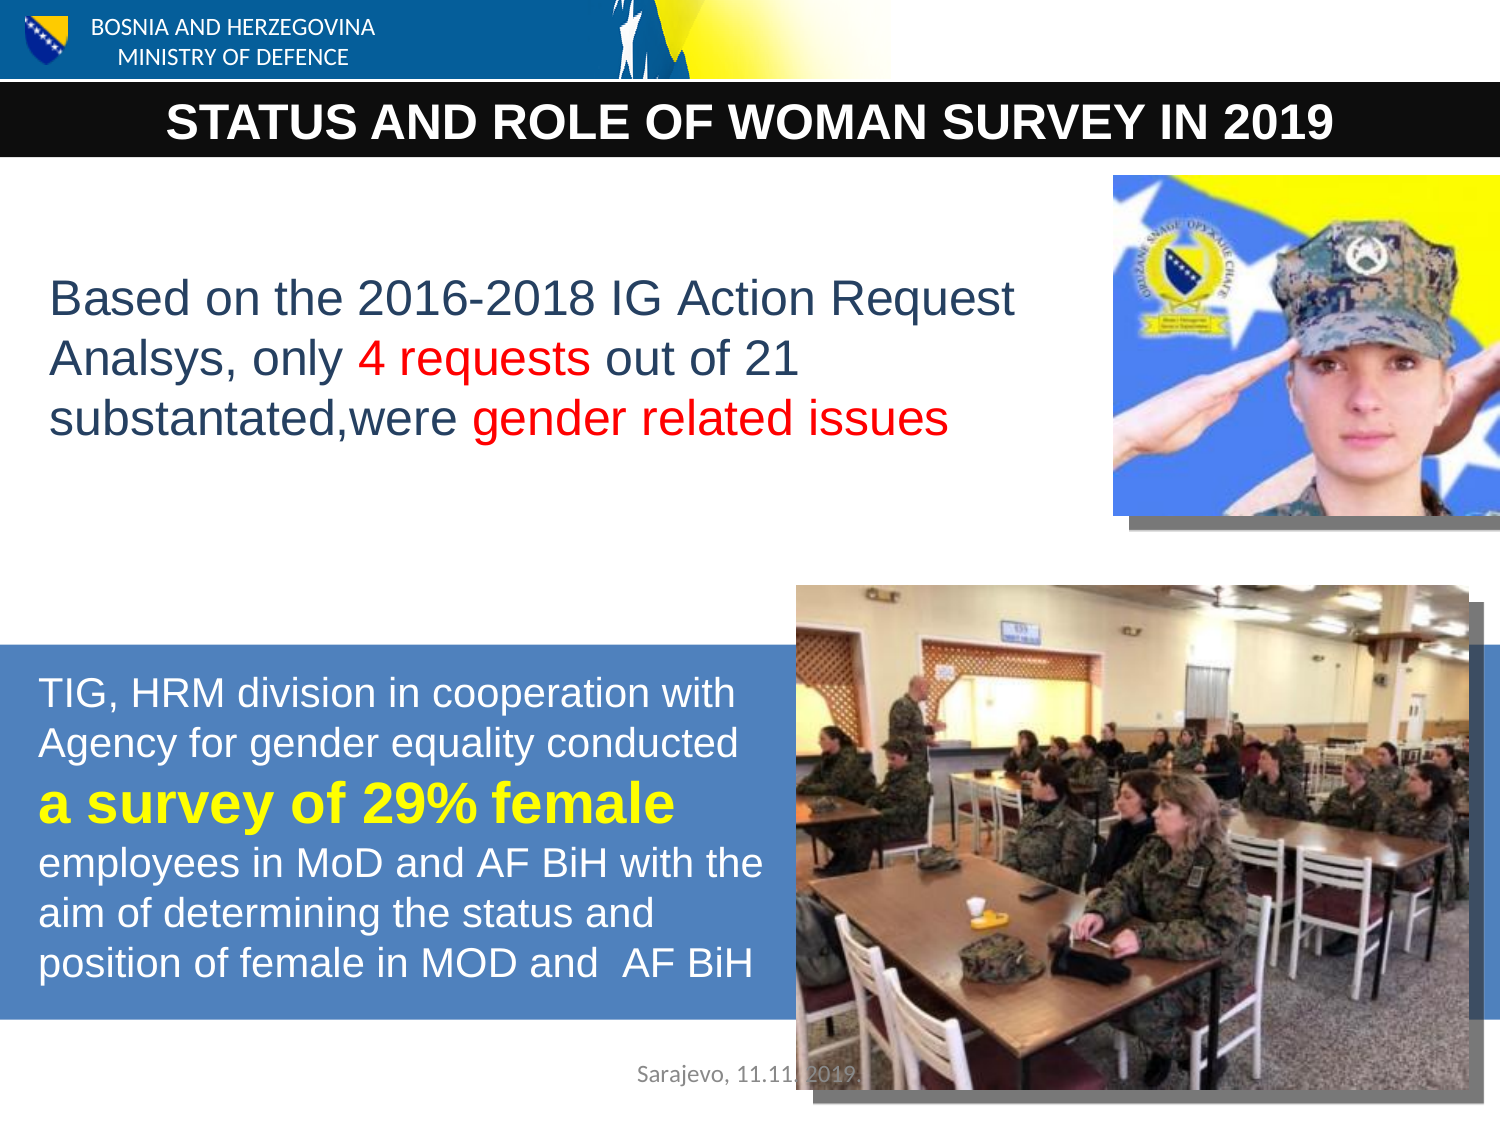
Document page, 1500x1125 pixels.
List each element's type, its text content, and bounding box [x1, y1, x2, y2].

picture [1113, 175, 1500, 516]
text_box [0, 644, 796, 1020]
title STATUS AND ROLE OF WOMAN SURVEY IN 2019 [0, 82, 1500, 158]
picture [0, 0, 1500, 79]
text_box Based on the 2016-2018 IG Action Request Analsys, only 4 requests out of 21 substantated,were gender related issues [35, 257, 1113, 454]
text_box TIG, HRM division in cooperation with Agency for gender equality conducted a survey of 29% female employees in MoD and AF BiH with the aim of determining the status and position of female in MOD and AF BiH [23, 657, 786, 994]
text_box [1485, 644, 1500, 1020]
text_box Sarajevo, 11.11. 2019. [512, 1042, 988, 1103]
picture [796, 585, 1469, 1090]
